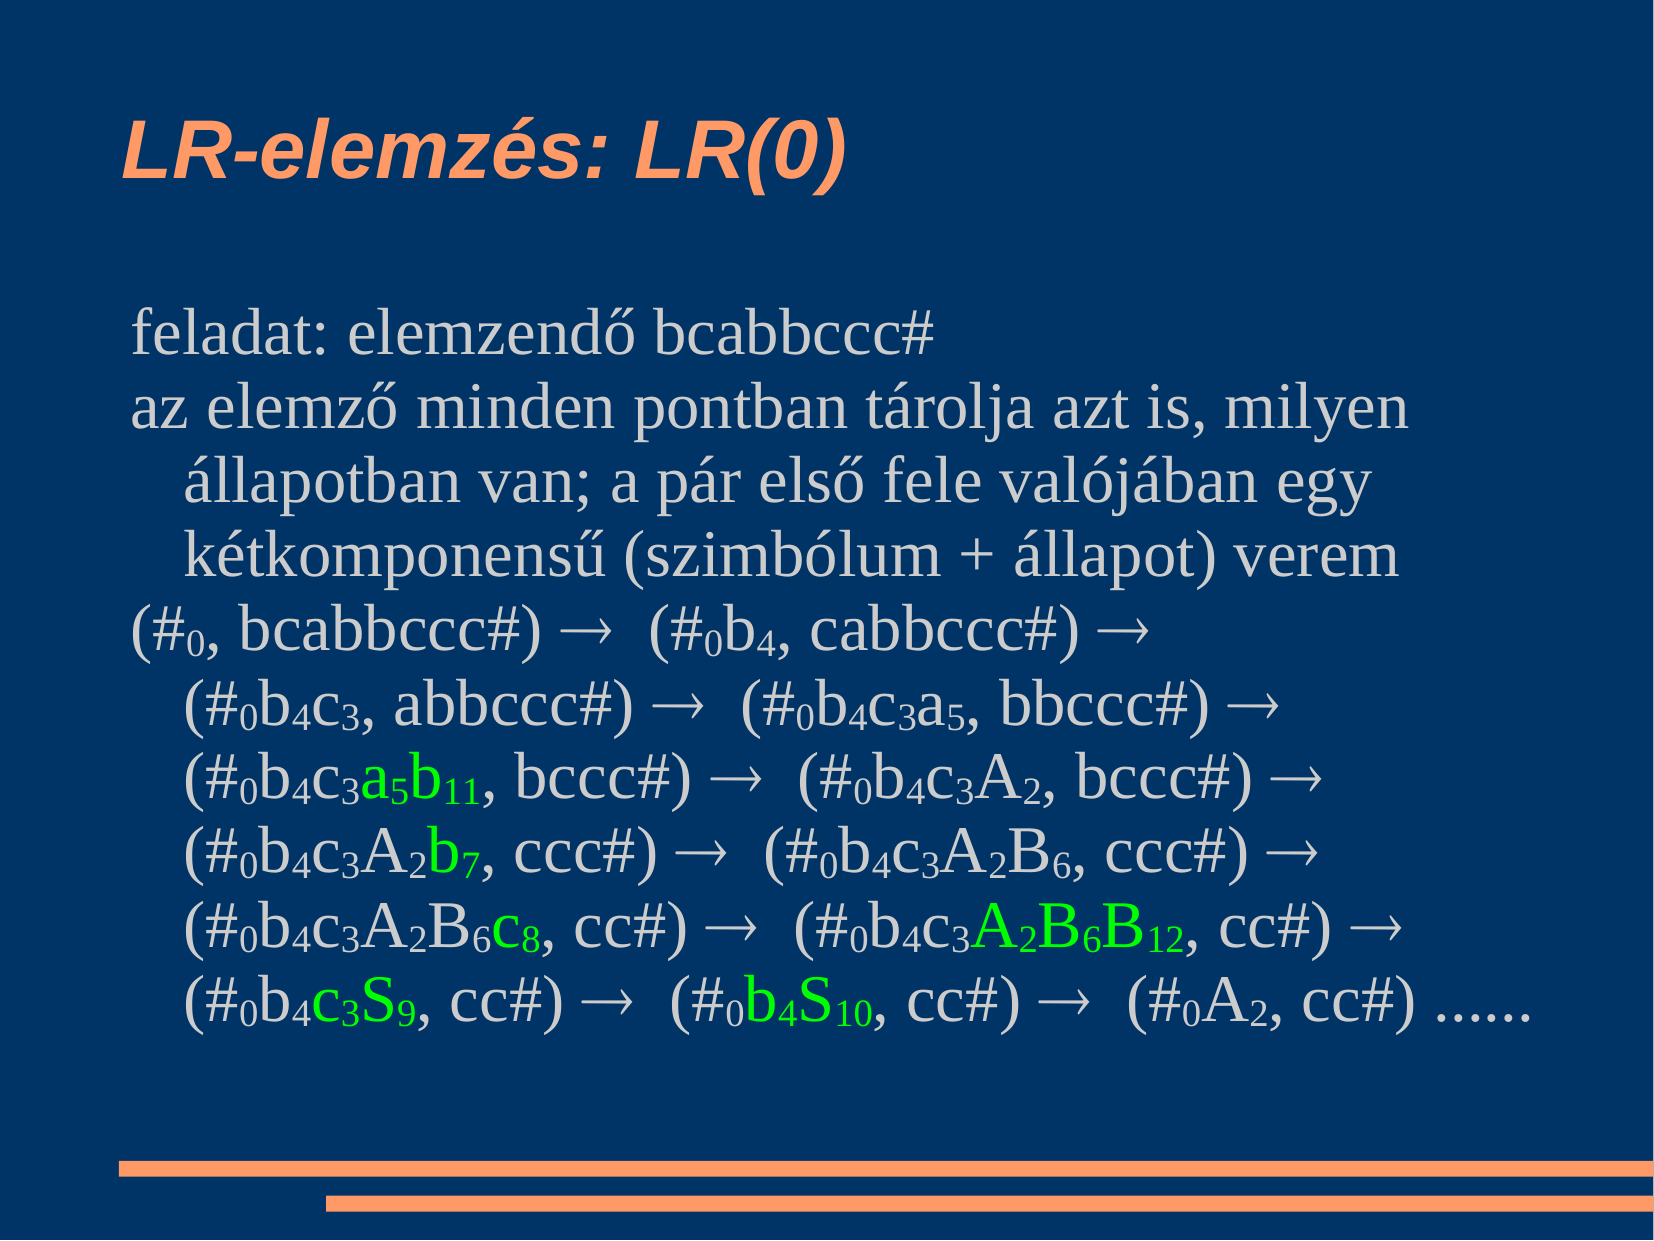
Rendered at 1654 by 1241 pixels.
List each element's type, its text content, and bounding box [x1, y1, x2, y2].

subtitle feladat: elemzendő bcabbccc# az elemző minden pontban tárolja azt is, milyen állapotban van; a pár első fele valójában egy kétkomponensű (szimbólum + állapot) verem (#0, bcabbccc#) ® (#0b4, cabbccc#) ® (#0b4c3, abbccc#) ® (#0b4c3a5, bbccc#) ® (#0b4c3a5b11, bccc#) ® (#0b4c3A2, bccc#) ® (#0b4c3A2b7, ccc#) ® (#0b4c3A2B6, ccc#) ® (#0b4c3A2B6c8, cc#) ® (#0b4c3A2B6B12, cc#) ® (#0b4c3S9, cc#) ® (#0b4S10, cc#) ® (#0A2, cc#) ...... [112, 205, 1552, 1126]
title LR-elemzés: LR(0) [121, 46, 1534, 205]
